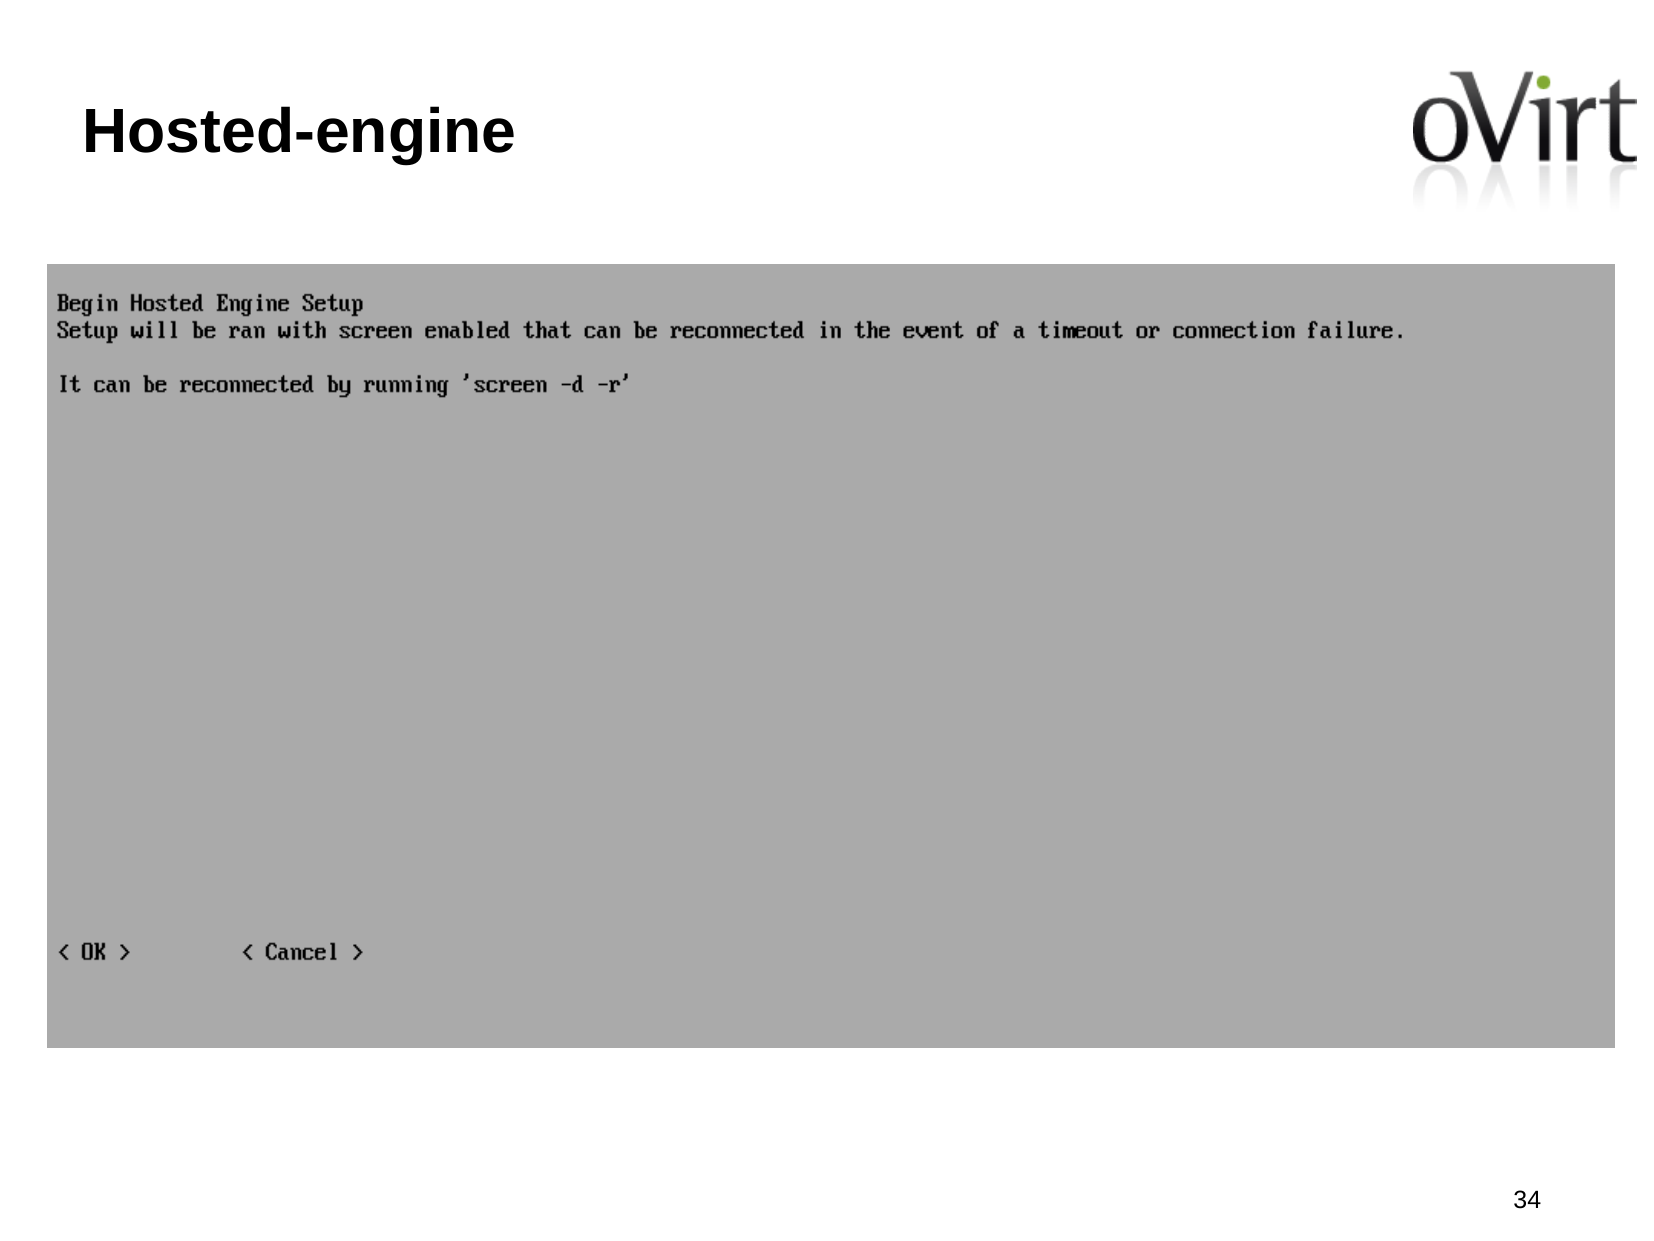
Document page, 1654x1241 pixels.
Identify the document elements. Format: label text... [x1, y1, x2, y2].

title Hosted-engine [82, 37, 1378, 226]
picture [1413, 63, 1637, 212]
picture [47, 264, 1615, 1048]
